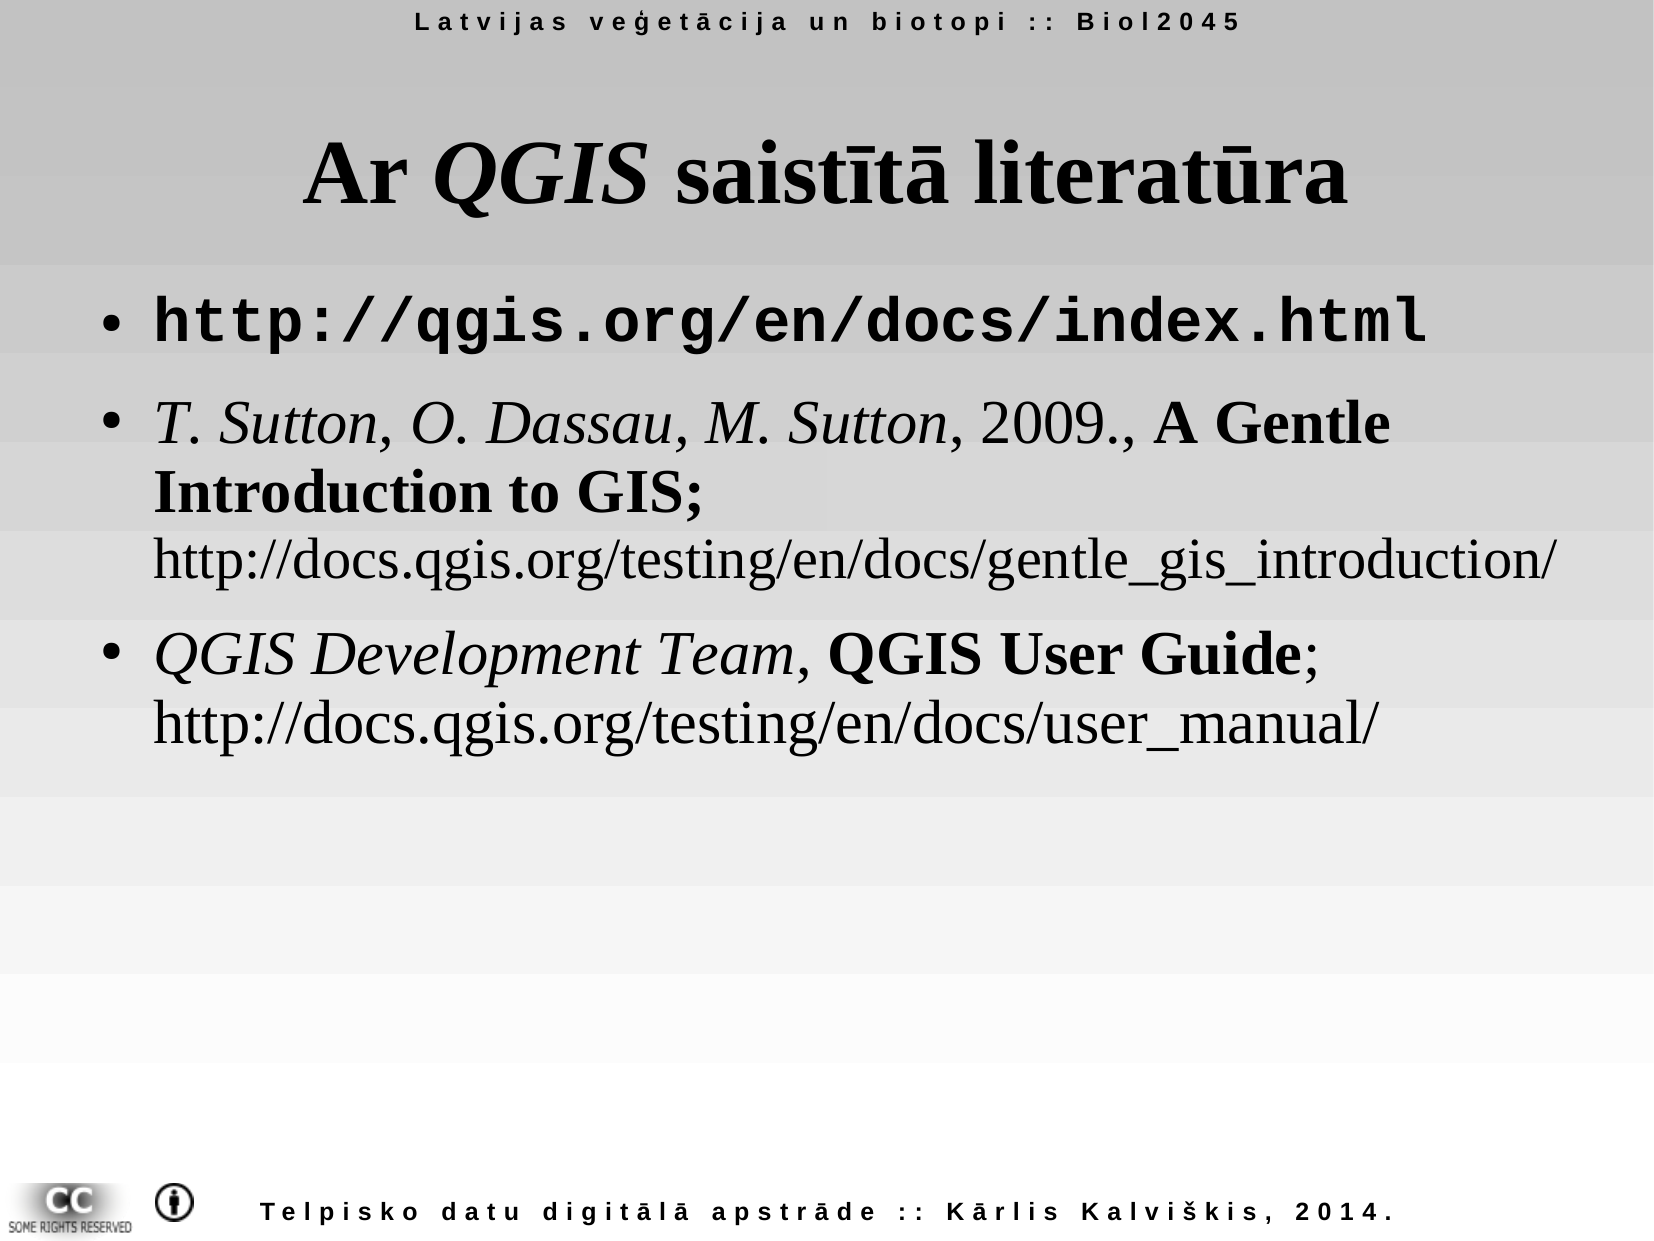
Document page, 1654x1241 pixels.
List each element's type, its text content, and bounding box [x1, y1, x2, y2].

picture [0, 0, 1654, 1241]
title Ar QGIS saistītā literatūra [29, 49, 1625, 296]
list http://qgis.org/en/docs/index.html T. Sutton, O. Dassau, M. Sutton, 2009., A Gentle Introduction to GIS; http://docs.qgis.org/testing/en/docs/gentle_gis_introduction/ QGIS Development Team, QGIS User Guide; http://docs.qgis.org/testing/en/docs/user_manual/ [82, 289, 1571, 1113]
